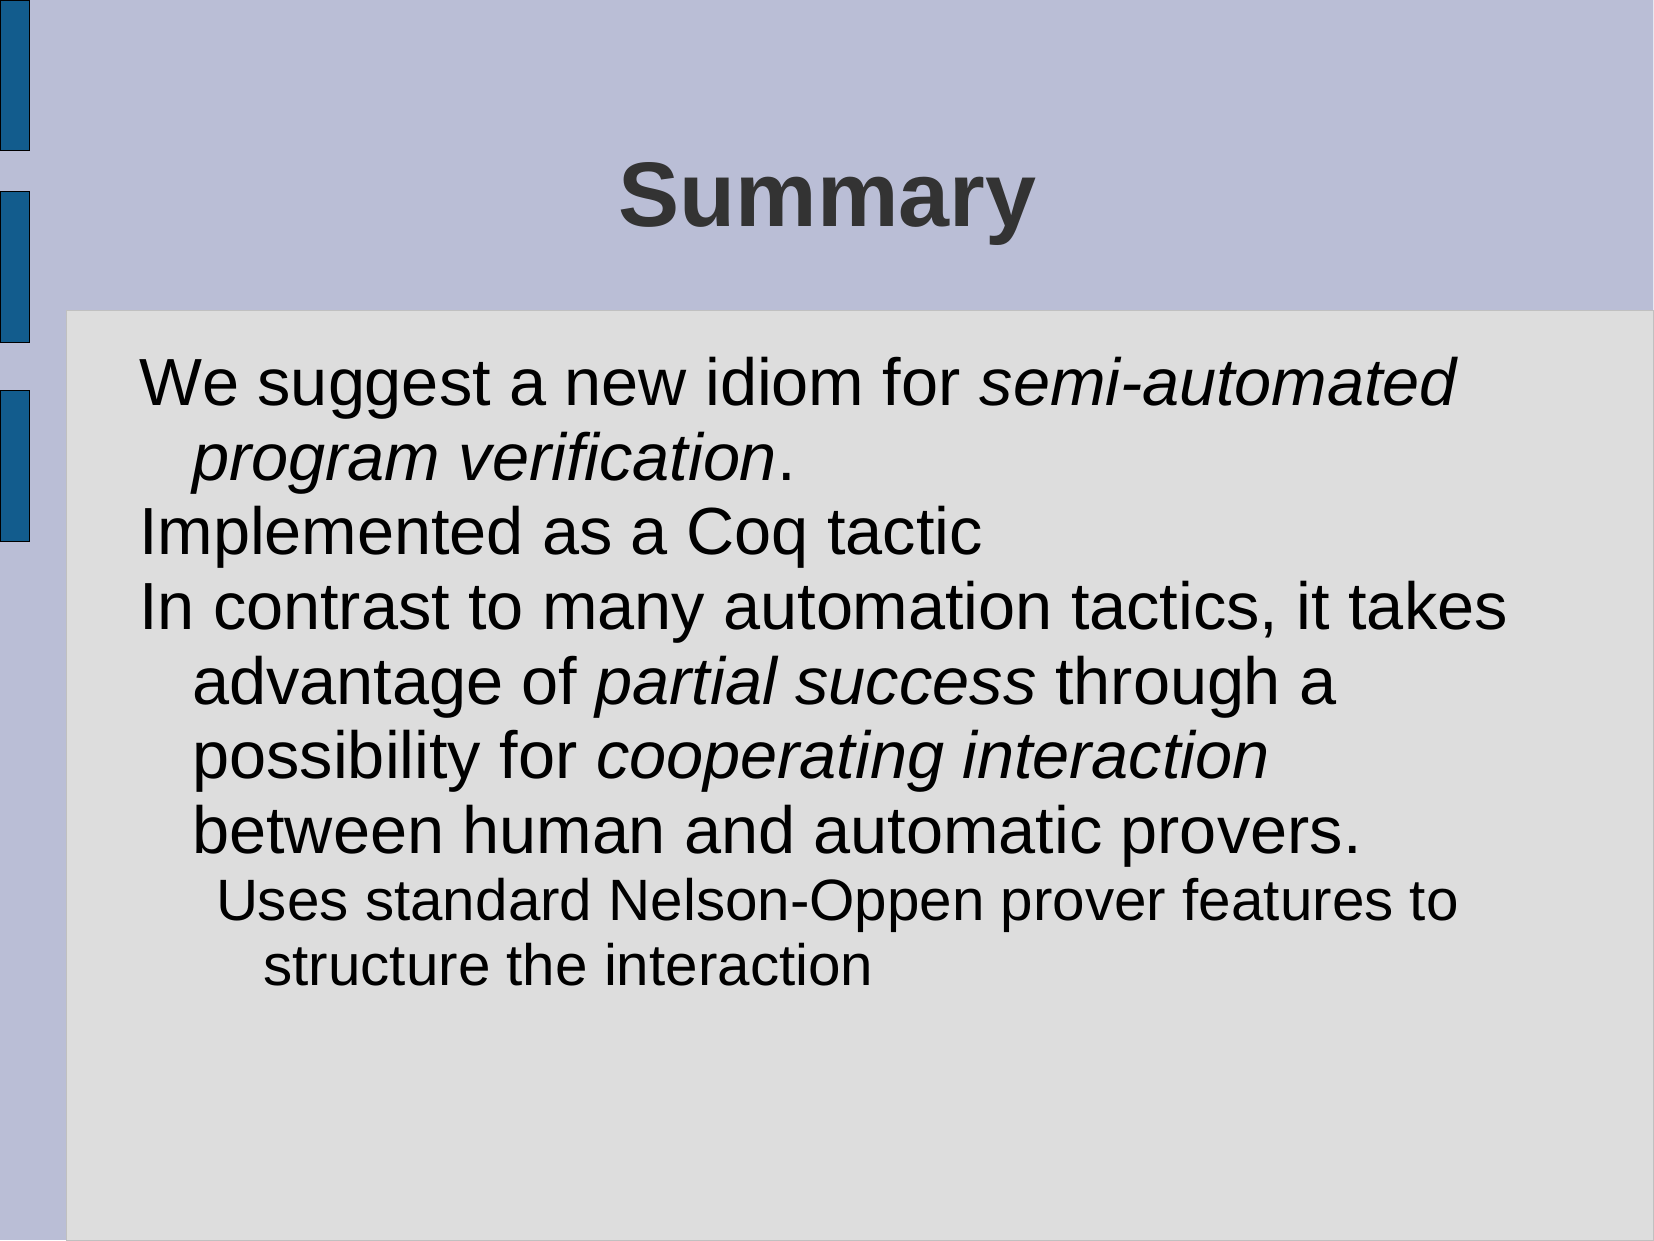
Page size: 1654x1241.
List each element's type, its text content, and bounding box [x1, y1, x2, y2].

title Summary [121, 91, 1534, 299]
list We suggest a new idiom for semi-automated program verification. Implemented as a Coq tactic In contrast to many automation tactics, it takes advantage of partial success through a possibility for cooperating interaction between human and automatic provers. Uses standard Nelson-Oppen prover features to structure the interaction [121, 344, 1534, 1127]
